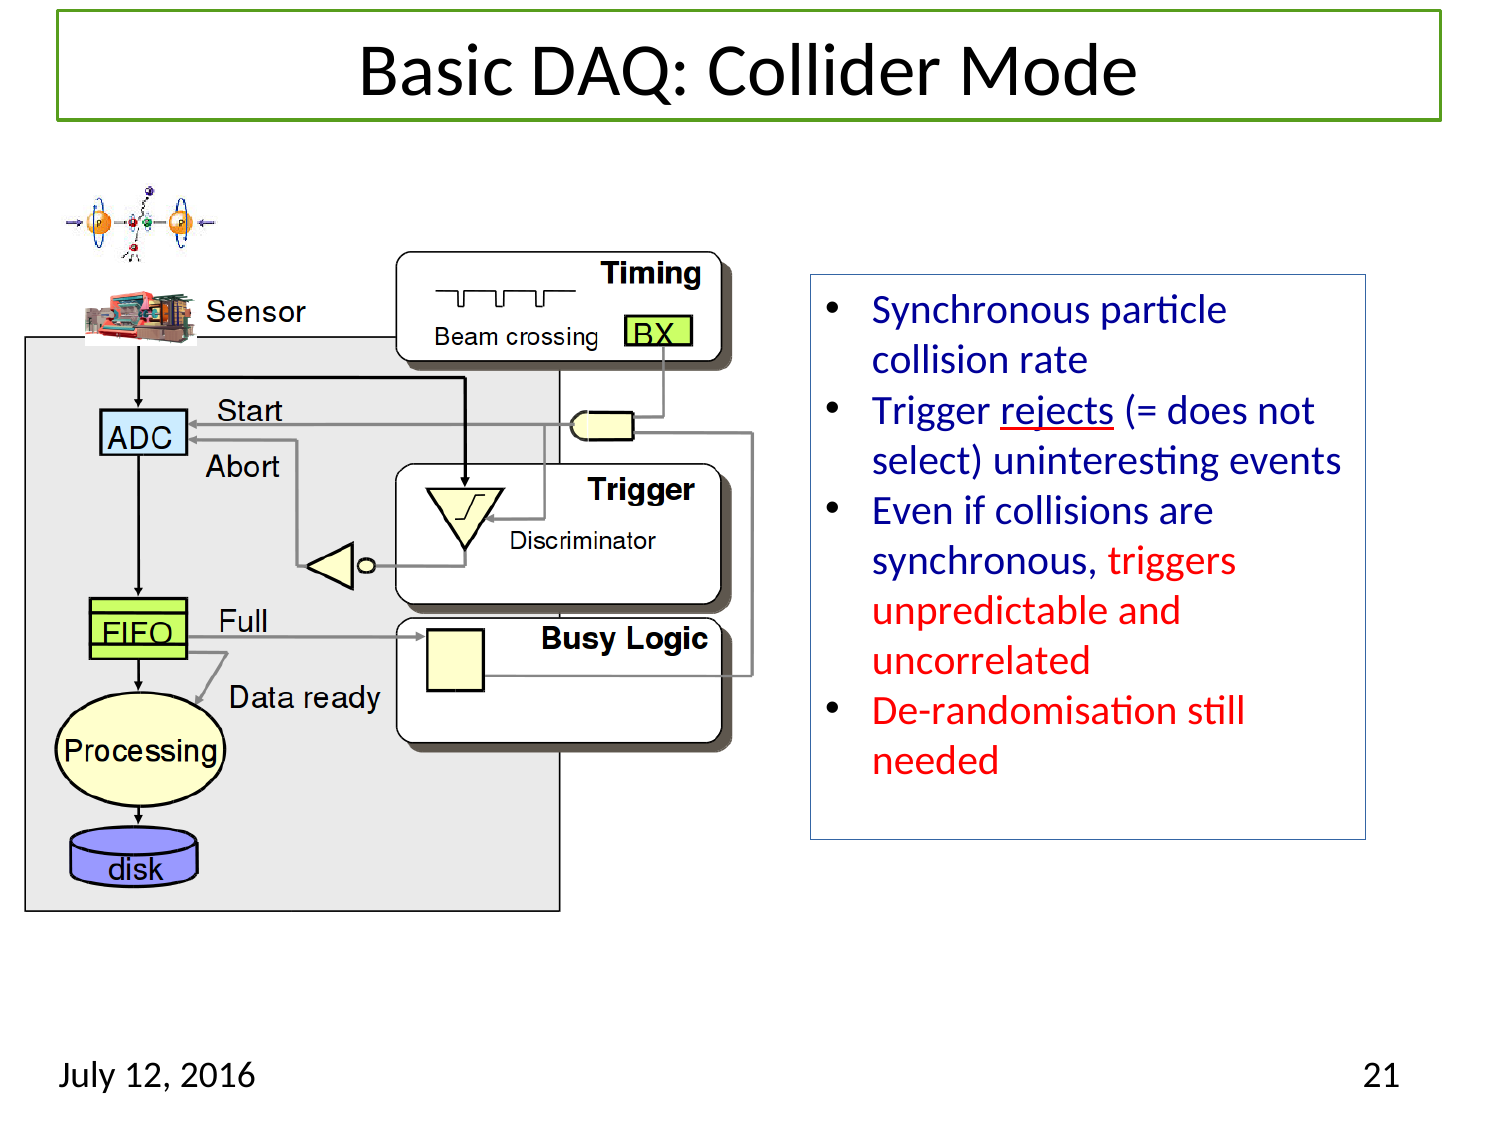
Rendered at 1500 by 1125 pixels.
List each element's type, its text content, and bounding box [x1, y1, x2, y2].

title Basic DAQ: Collider Mode [57, 10, 1441, 121]
text_box Synchronous particle collision rate Trigger rejects (= does not select) uninteresting events Even if collisions are synchronous, triggers unpredictable and uncorrelated De-randomisation still needed [810, 274, 1366, 840]
picture [19, 181, 767, 932]
